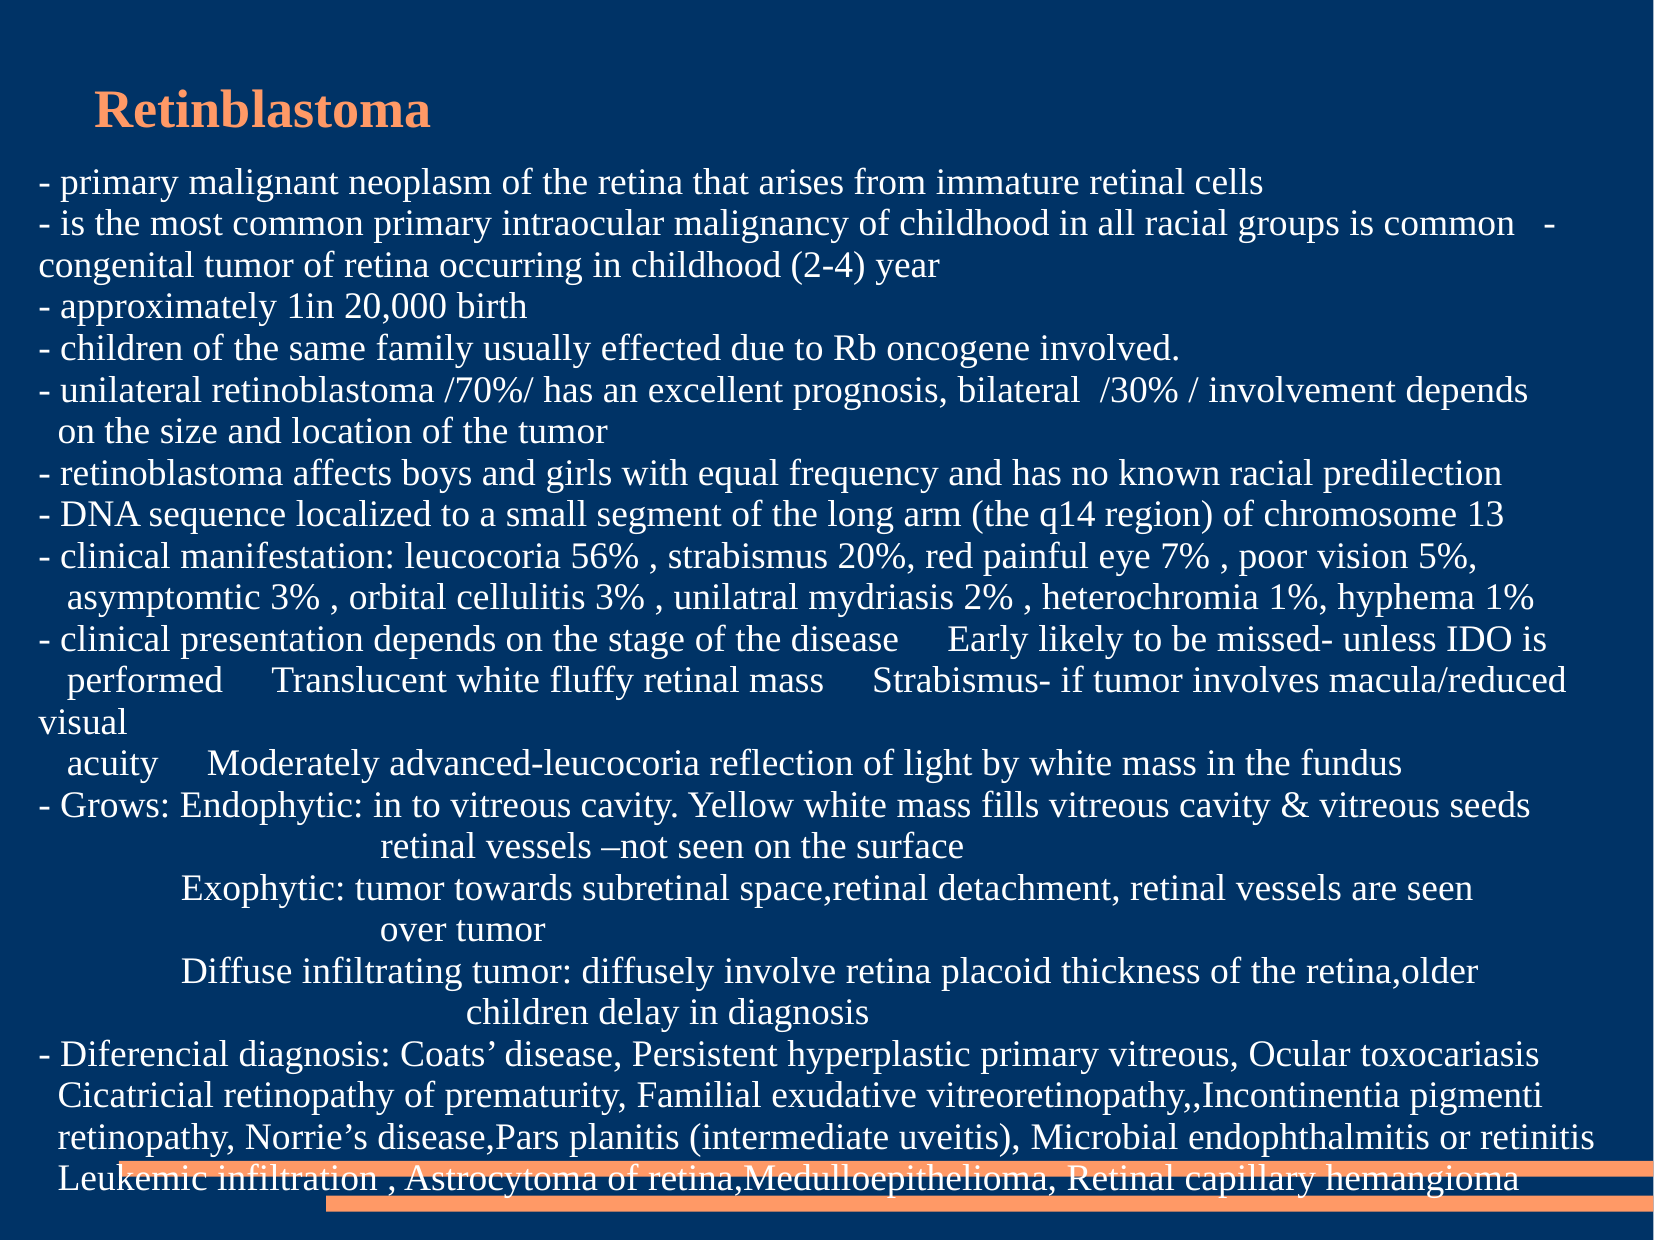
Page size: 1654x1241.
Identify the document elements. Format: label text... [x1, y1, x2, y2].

text_box - primary malignant neoplasm of the retina that arises from immature retinal cells - is the most common primary intraocular malignancy of childhood in all racial groups is common -congenital tumor of retina occurring in childhood (2-4) year - approximately 1in 20,000 birth - children of the same family usually effected due to Rb oncogene involved. - unilateral retinoblastoma /70%/ has an excellent prognosis, bilateral /30% / involvement depends on the size and location of the tumor - retinoblastoma affects boys and girls with equal frequency and has no known racial predilection - DNA sequence localized to a small segment of the long arm (the q14 region) of chromosome 13 - clinical manifestation: leucocoria 56% , strabismus 20%, red painful eye 7% , poor vision 5%, asymptomtic 3% , orbital cellulitis 3% , unilatral mydriasis 2% , heterochromia 1%, hyphema 1% - clinical presentation depends on the stage of the disease  Early likely to be missed- unless IDO is performed  Translucent white fluffy retinal mass  Strabismus- if tumor involves macula/reduced visual acuity  Moderately advanced-leucocoria reflection of light by white mass in the fundus - Grows: Endophytic: in to vitreous cavity. Yellow white mass fills vitreous cavity & vitreous seeds retinal vessels –not seen on the surface Exophytic: tumor towards subretinal space,retinal detachment, retinal vessels are seen over tumor Diffuse infiltrating tumor: diffusely involve retina placoid thickness of the retina,older children delay in diagnosis - Diferencial diagnosis: Coats’ disease, Persistent hyperplastic primary vitreous, Ocular toxocariasis Cicatricial retinopathy of prematurity, Familial exudative vitreoretinopathy,,Incontinentia pigmenti retinopathy, Norrie’s disease,Pars planitis (intermediate uveitis), Microbial endophthalmitis or retinitis Leukemic infiltration , Astrocytoma of retina,Medulloepithelioma, Retinal capillary hemangioma [23, 153, 1654, 1241]
title Retinblastoma [94, 5, 1583, 153]
